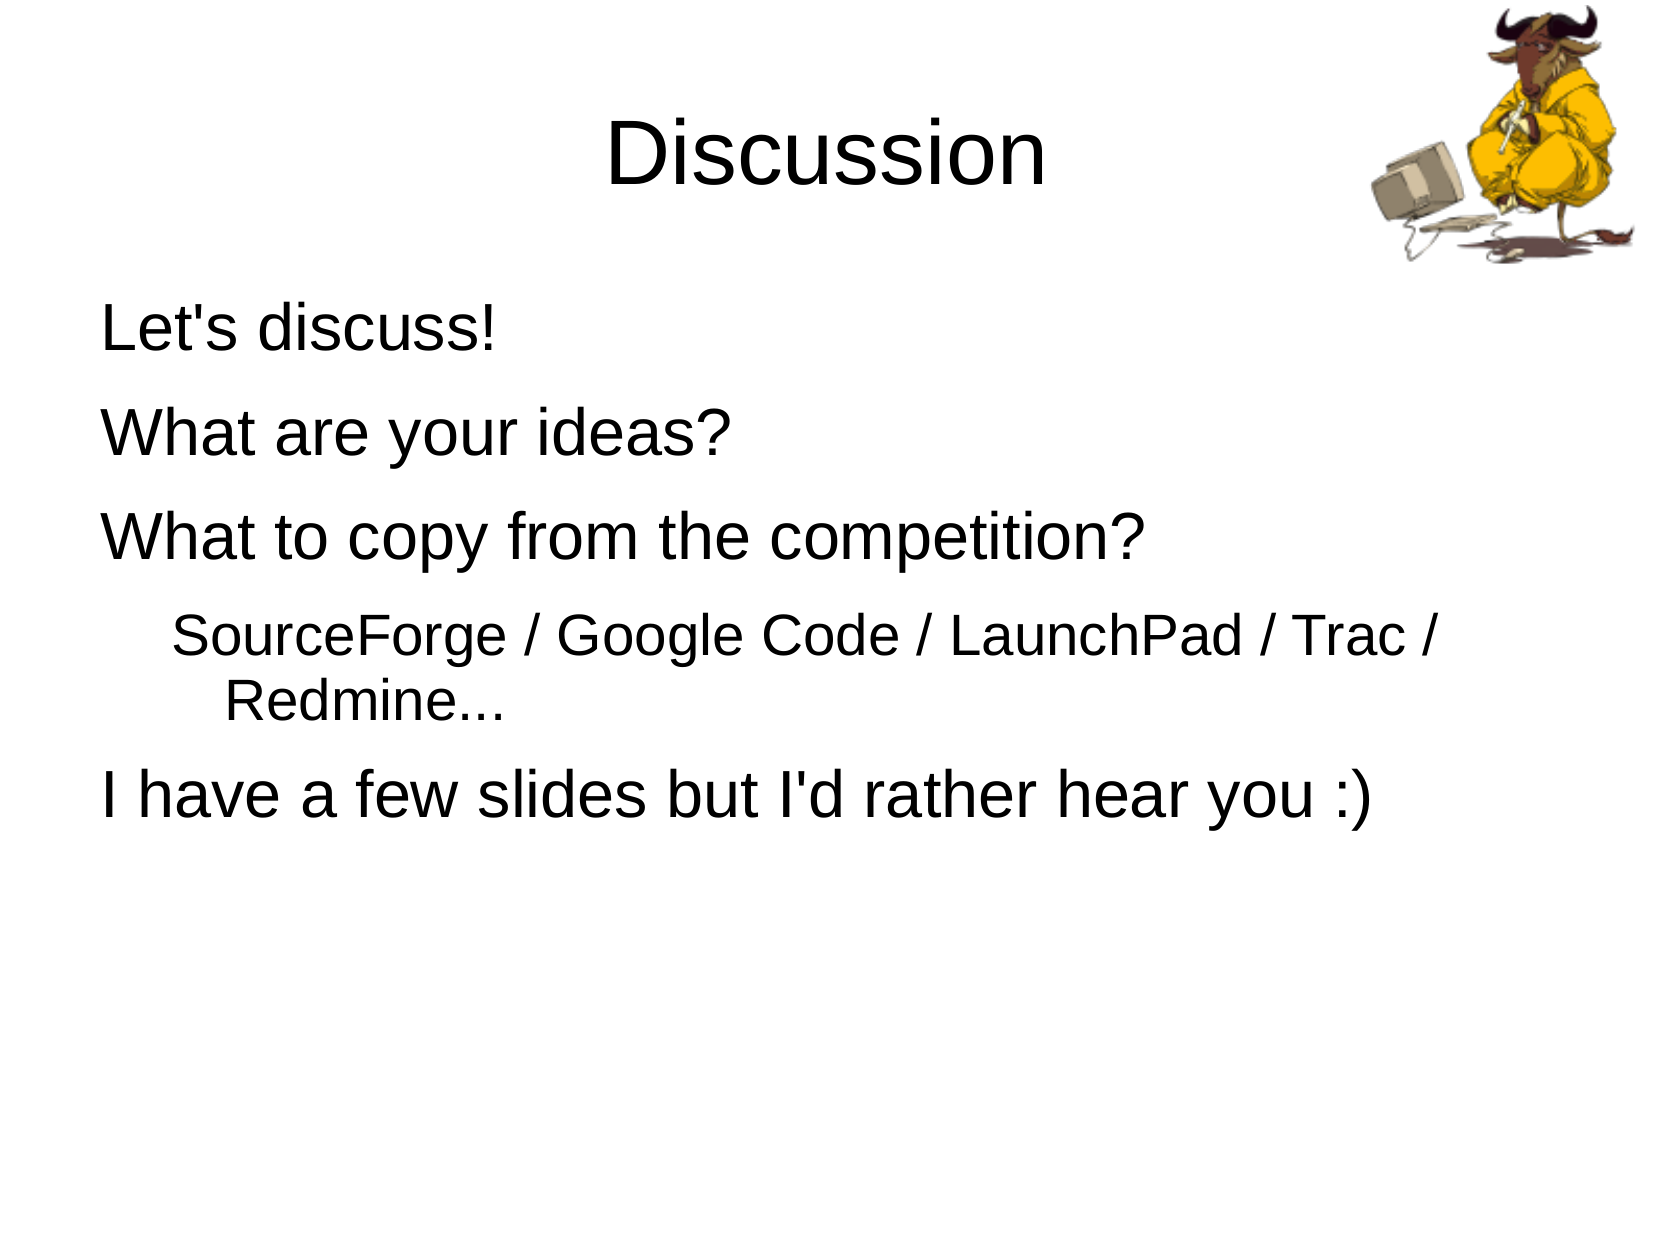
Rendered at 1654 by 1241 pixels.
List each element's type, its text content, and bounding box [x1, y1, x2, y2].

title Discussion [82, 56, 1571, 250]
picture [1345, 5, 1654, 266]
list Let's discuss! What are your ideas? What to copy from the competition? SourceForge / Google Code / LaunchPad / Trac / Redmine... I have a few slides but I'd rather hear you :) [82, 290, 1571, 1109]
